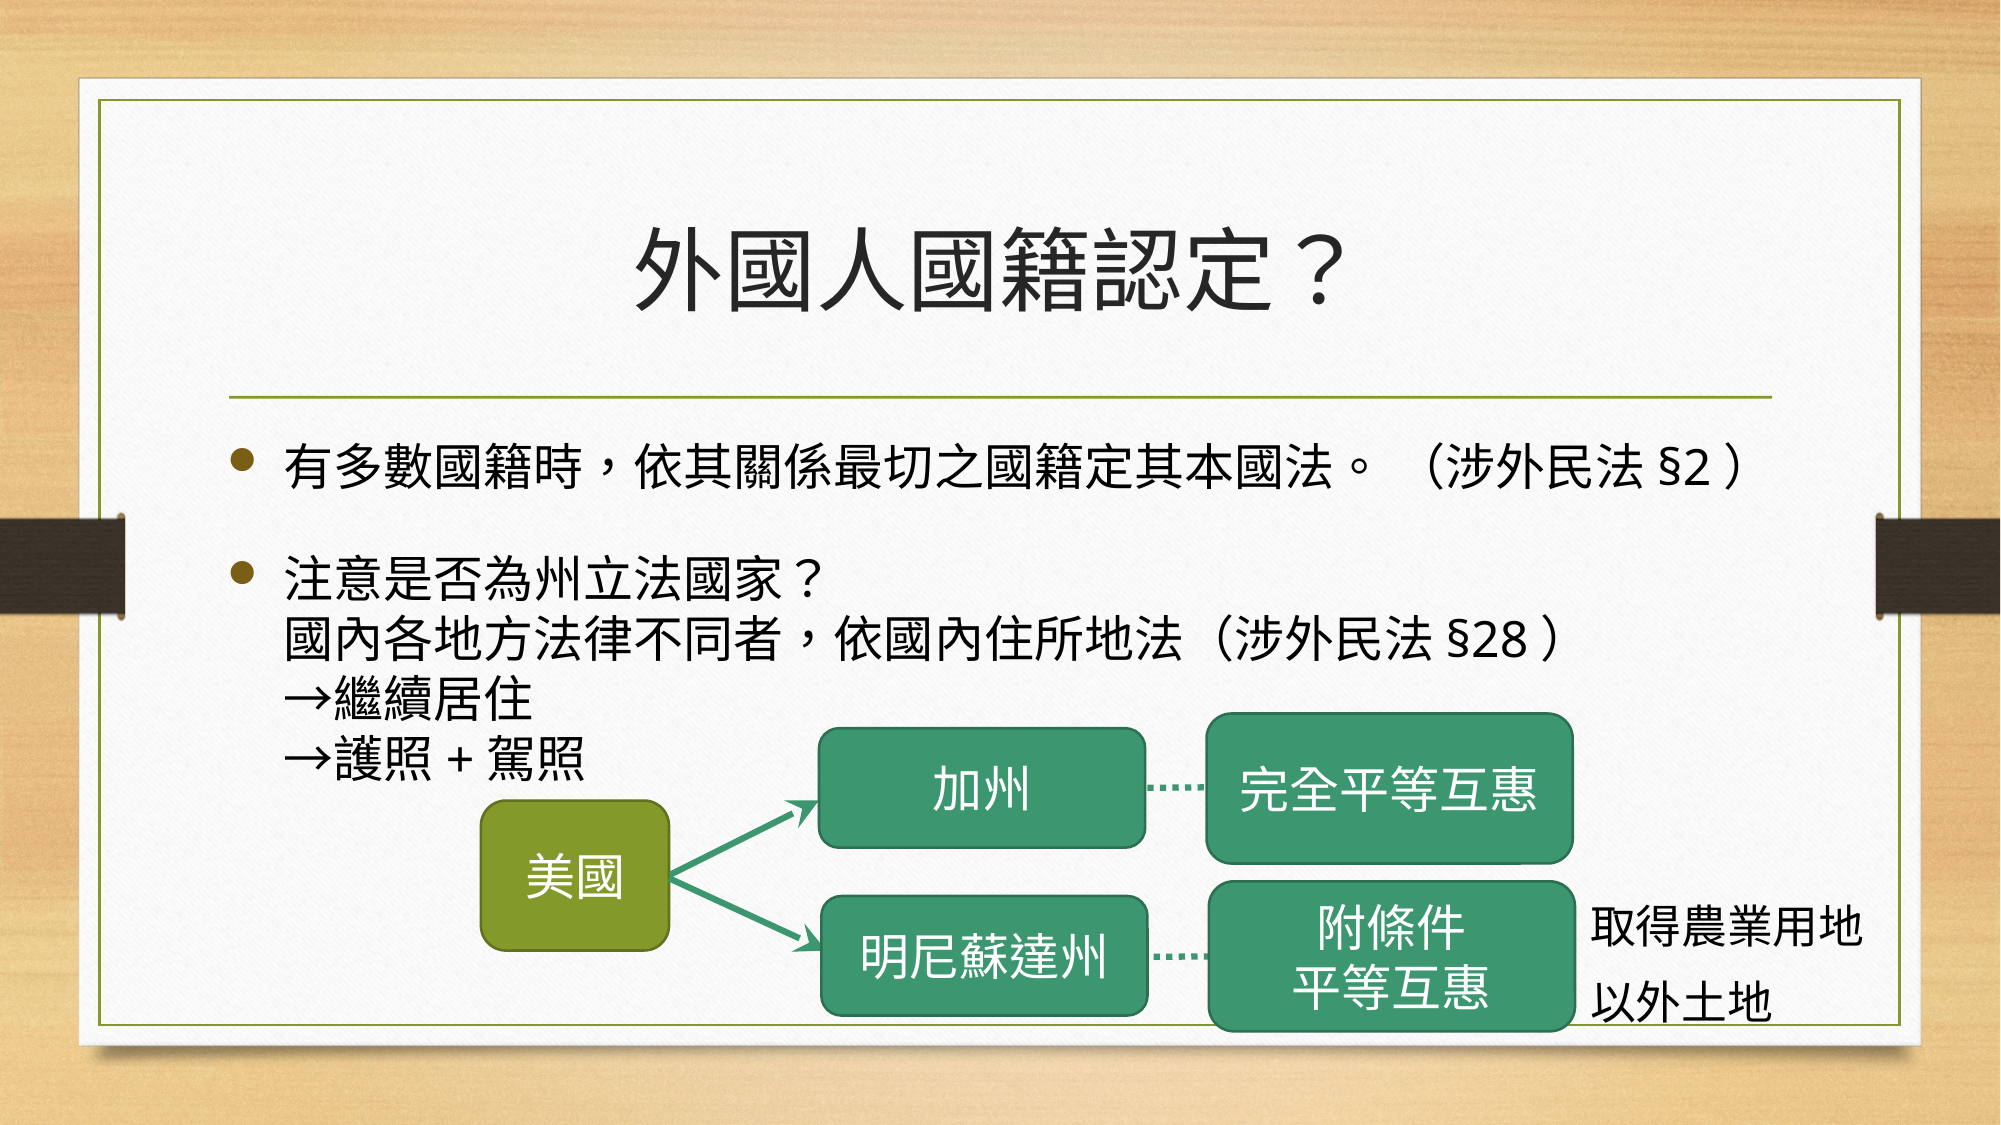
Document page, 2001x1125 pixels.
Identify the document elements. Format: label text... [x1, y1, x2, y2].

title 外國人國籍認定？ [212, 161, 1788, 375]
picture [0, 0, 2001, 1125]
text_box 附條件 平等互惠 [1208, 881, 1575, 1032]
text_box 取得農業用地 以外土地 [1575, 890, 1896, 1060]
text_box 美國 [480, 800, 670, 951]
text_box 有多數國籍時，依其關係最切之國籍定其本國法。 （涉外民法§2） [212, 427, 1829, 540]
text_box 加州 [819, 728, 1146, 848]
text_box 明尼蘇達州 [821, 896, 1148, 1016]
text_box 完全平等互惠 [1206, 713, 1573, 864]
text_box 注意是否為州立法國家？ 國內各地方法律不同者，依國內住所地法（涉外民法§28） →繼續居住 →護照+駕照 [212, 540, 1829, 903]
